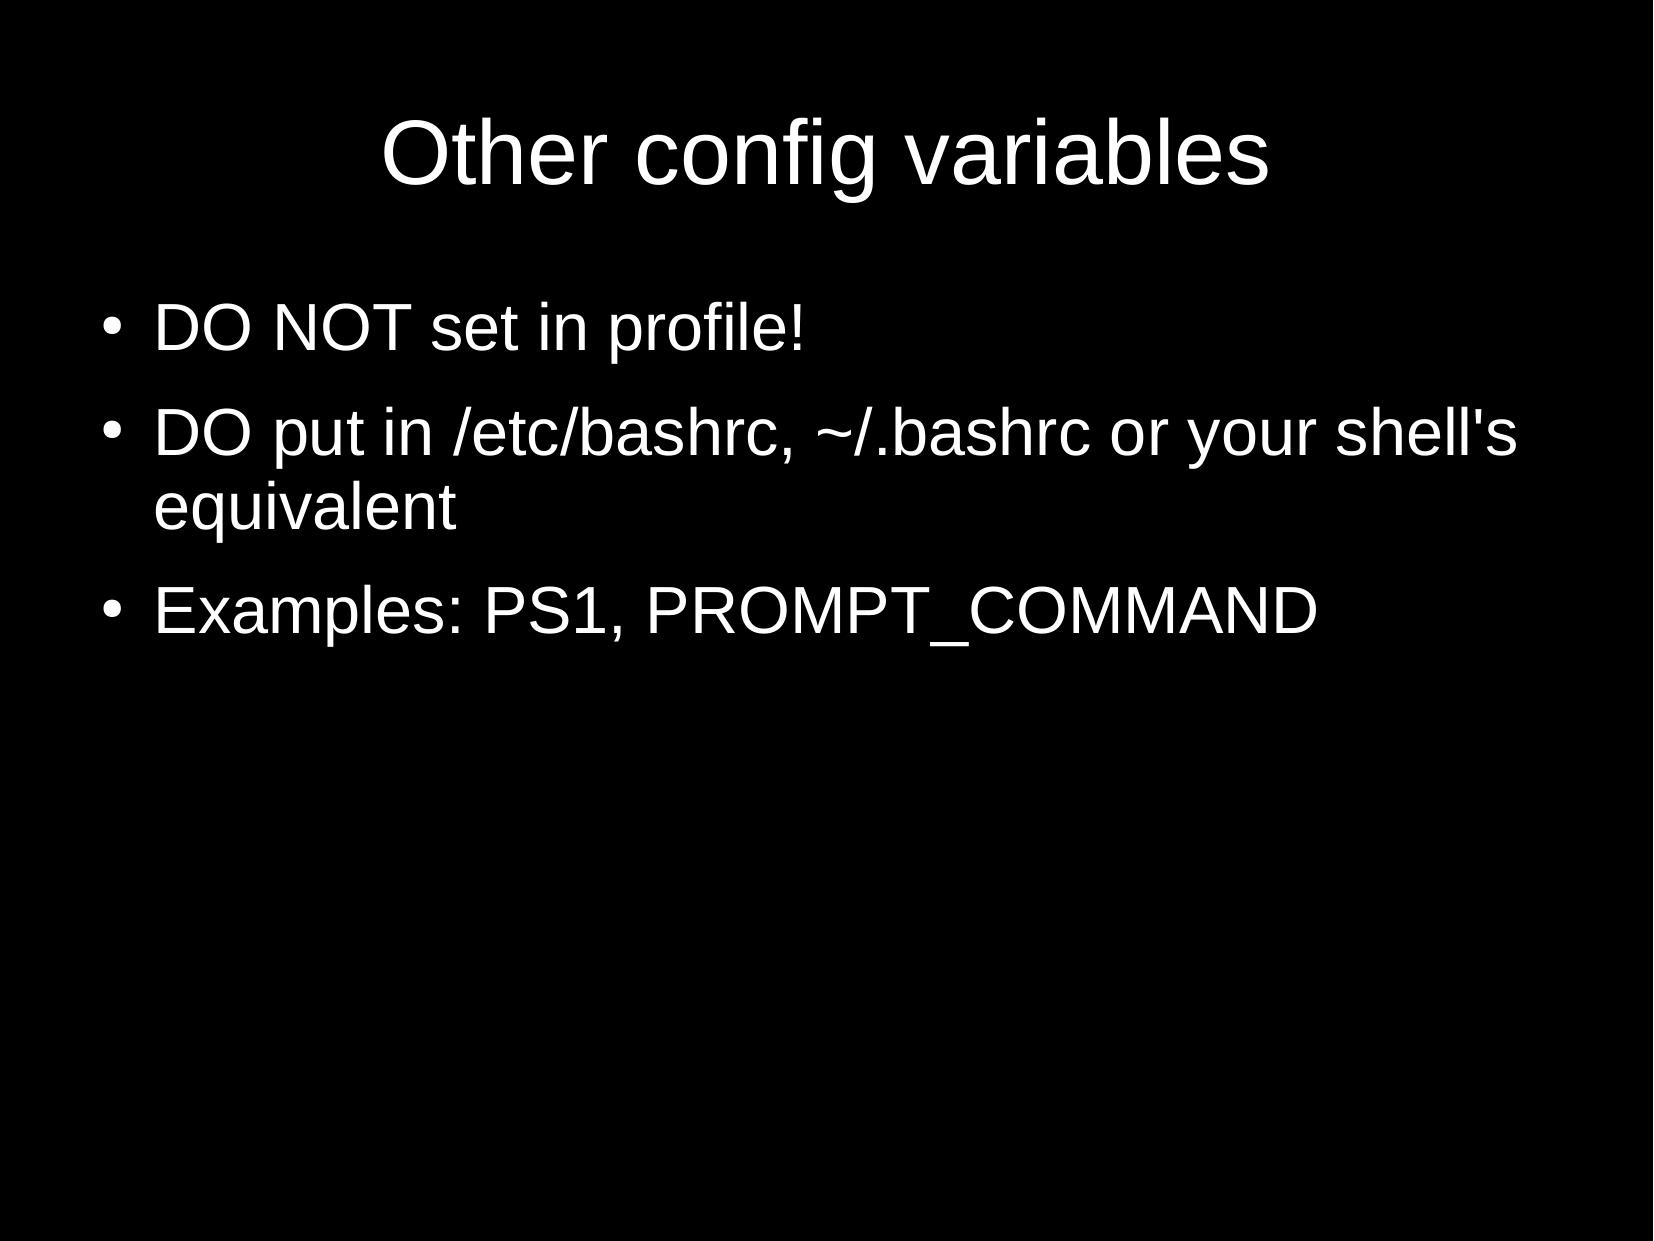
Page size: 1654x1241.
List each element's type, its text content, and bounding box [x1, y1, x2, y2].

list DO NOT set in profile! DO put in /etc/bashrc, ~/.bashrc or your shell's equivalent Examples: PS1, PROMPT_COMMAND [82, 290, 1538, 1010]
title Other config variables [82, 49, 1571, 257]
